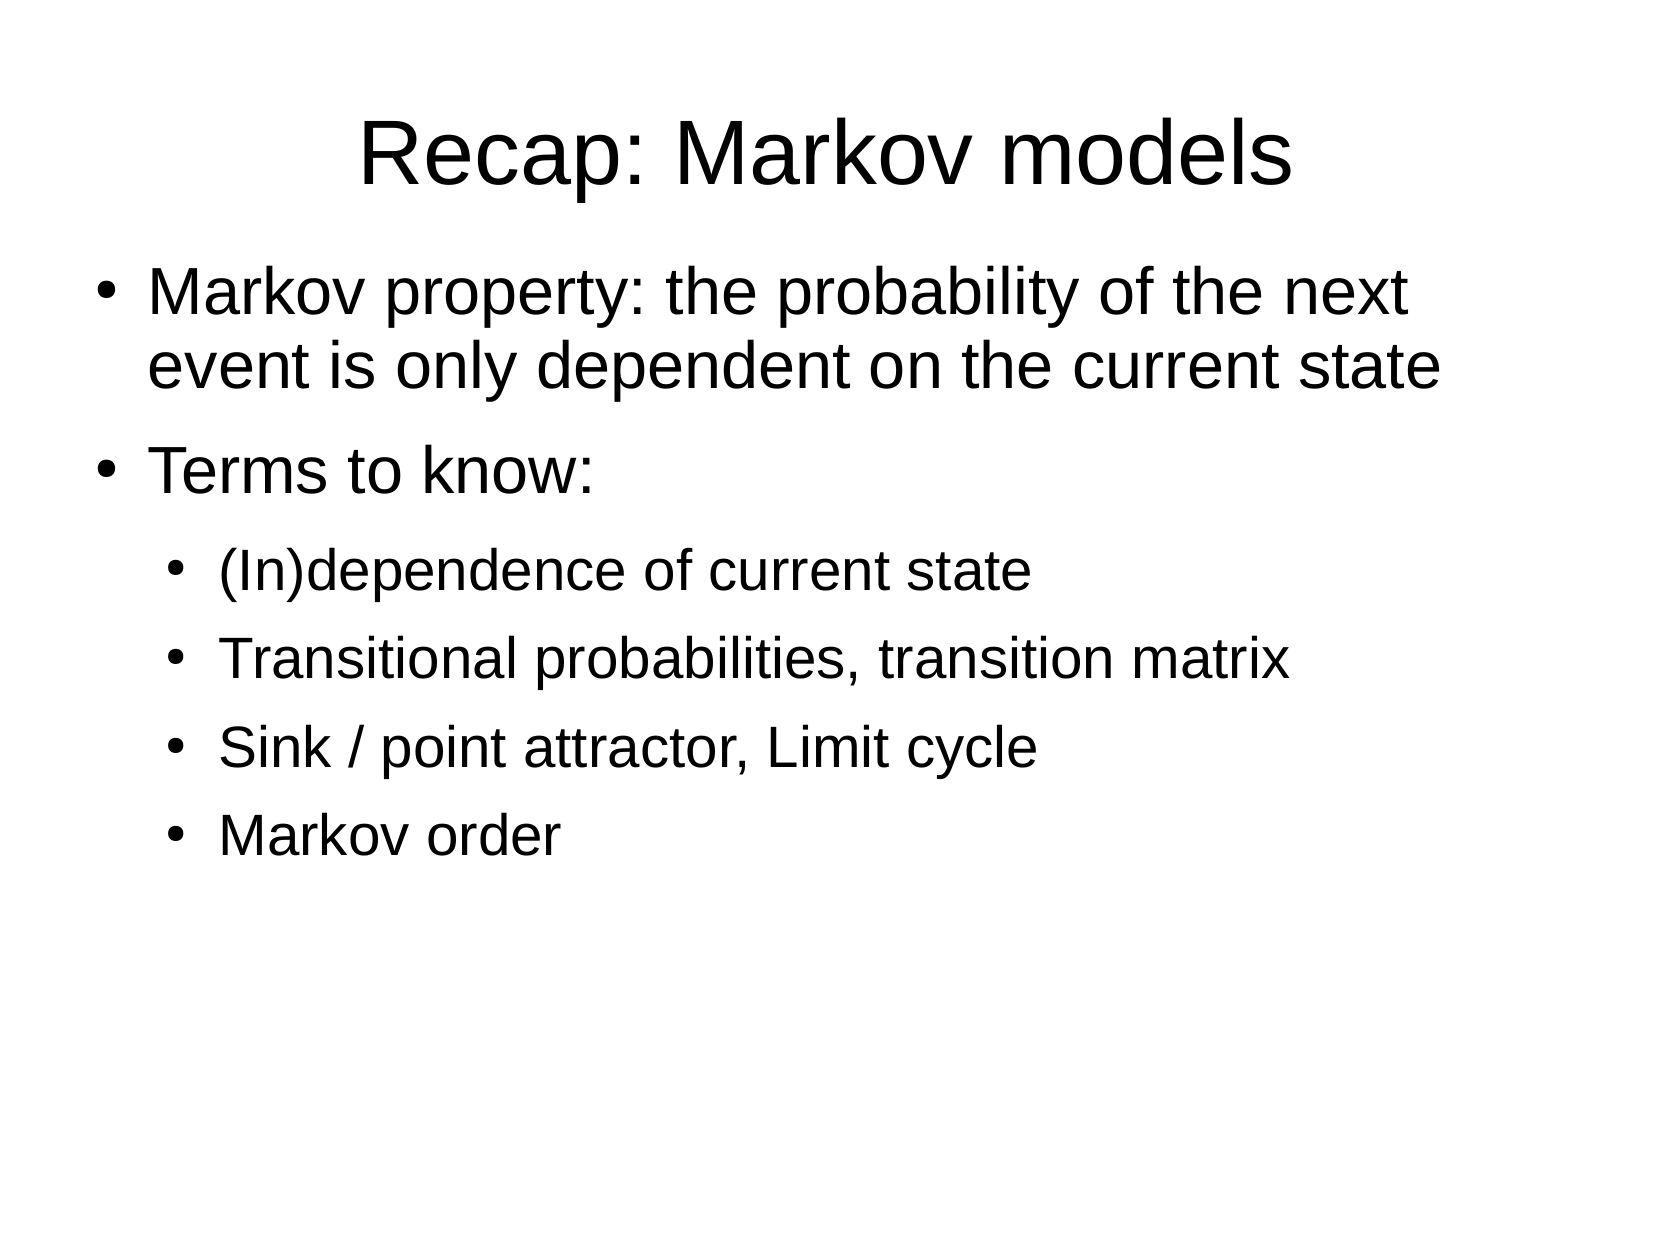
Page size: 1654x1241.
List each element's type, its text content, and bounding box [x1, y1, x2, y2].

title Recap: Markov models [82, 56, 1571, 250]
list Markov property: the probability of the next event is only dependent on the current state Terms to know: (In)dependence of current state Transitional probabilities, transition matrix Sink / point attractor, Limit cycle Markov order [76, 253, 1565, 959]
